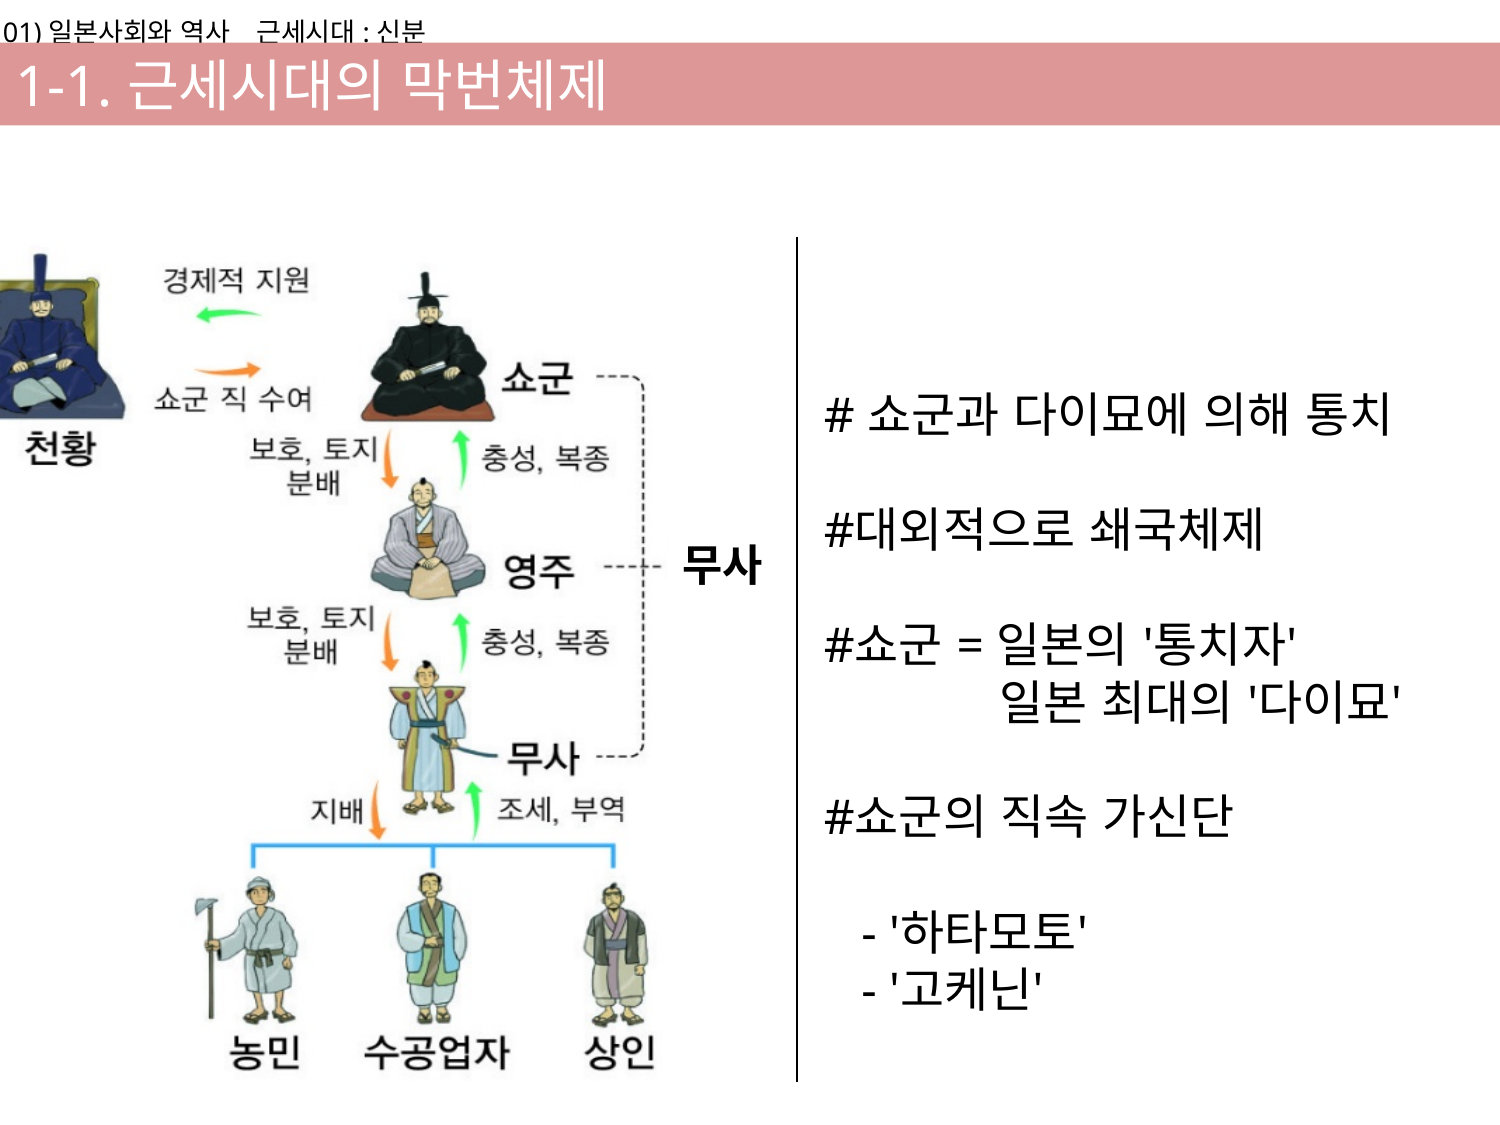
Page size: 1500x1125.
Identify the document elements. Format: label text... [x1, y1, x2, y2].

text_box 1-1. 근세시대의 막번체제 [0, 42, 1500, 126]
text_box 01) 일본사회와 역사 _ 근세시대 : 신분 [0, 7, 868, 42]
text_box 무사 [667, 529, 786, 598]
text_box # 쇼군과 다이묘에 의해 통치 #대외적으로 쇄국체제 #쇼군 = 일본의 '통치자' 일본 최대의 '다이묘' #쇼군의 직속 가신단 - '하타모토' - '고케닌' [808, 377, 1489, 1025]
picture [0, 243, 668, 1082]
